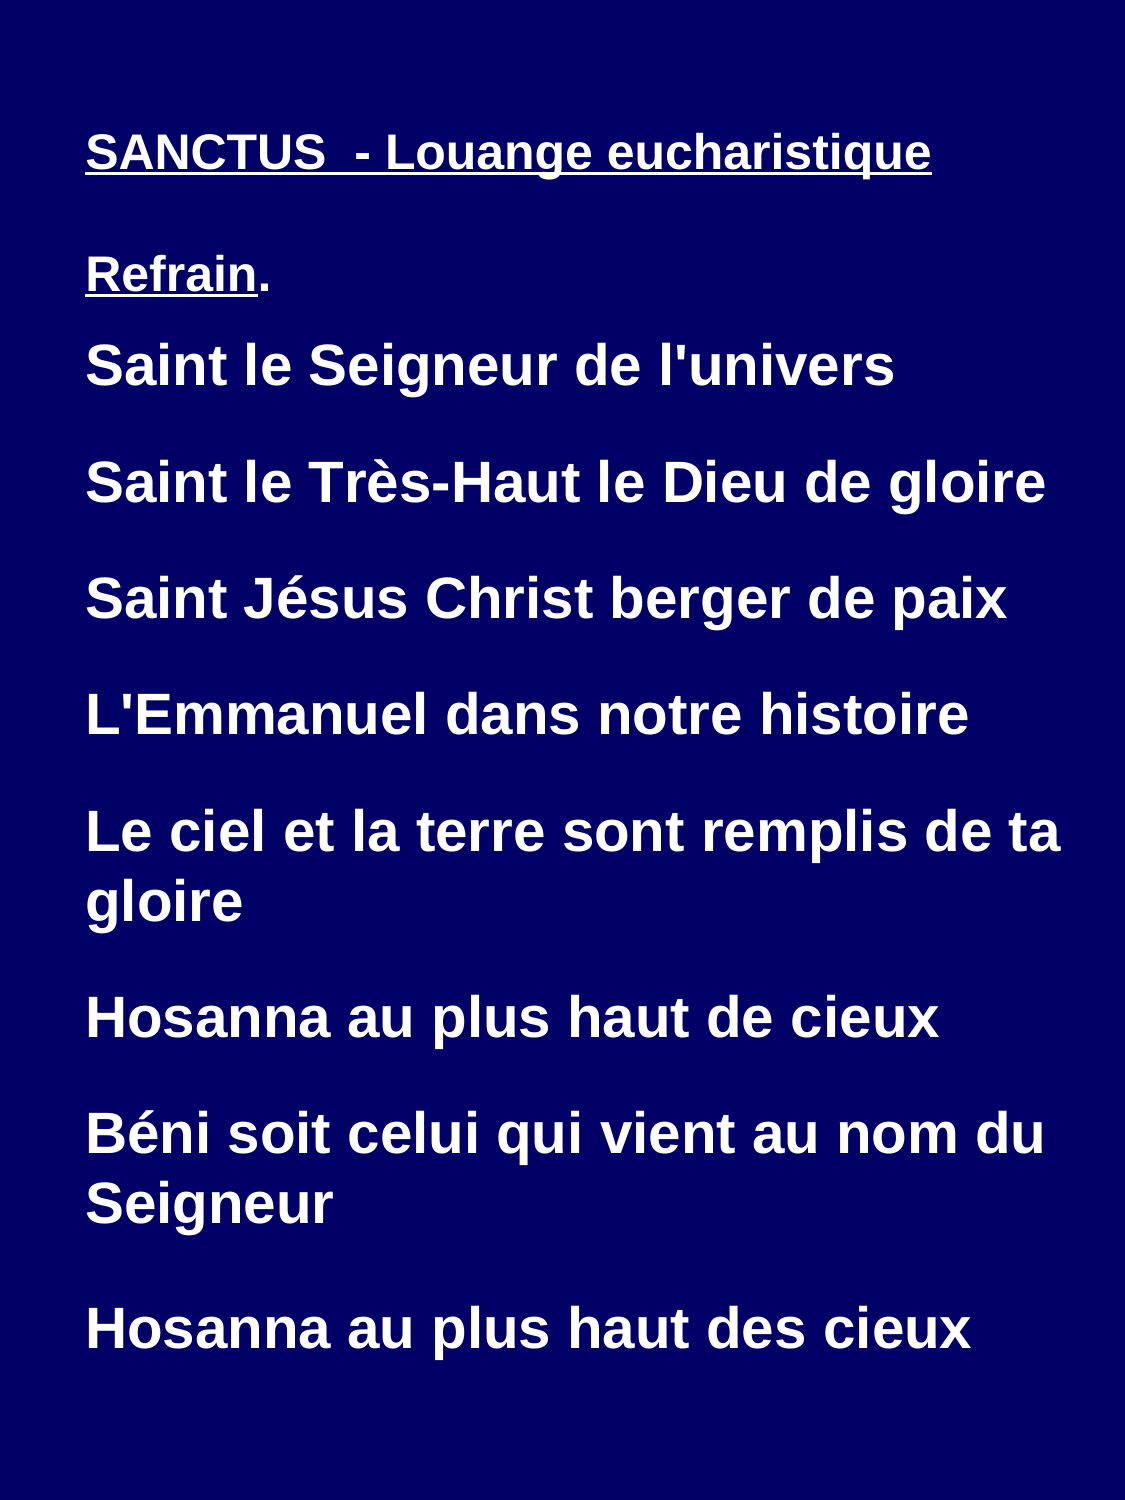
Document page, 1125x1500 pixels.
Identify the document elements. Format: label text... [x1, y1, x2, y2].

text_box SANCTUS - Louange eucharistique Refrain. Saint le Seigneur de l'univers Saint le Très-Haut le Dieu de gloire Saint Jésus Christ berger de paix L'Emmanuel dans notre histoire Le ciel et la terre sont remplis de ta gloire Hosanna au plus haut de cieux Béni soit celui qui vient au nom du Seigneur Hosanna au plus haut des cieux [70, 111, 1099, 1370]
